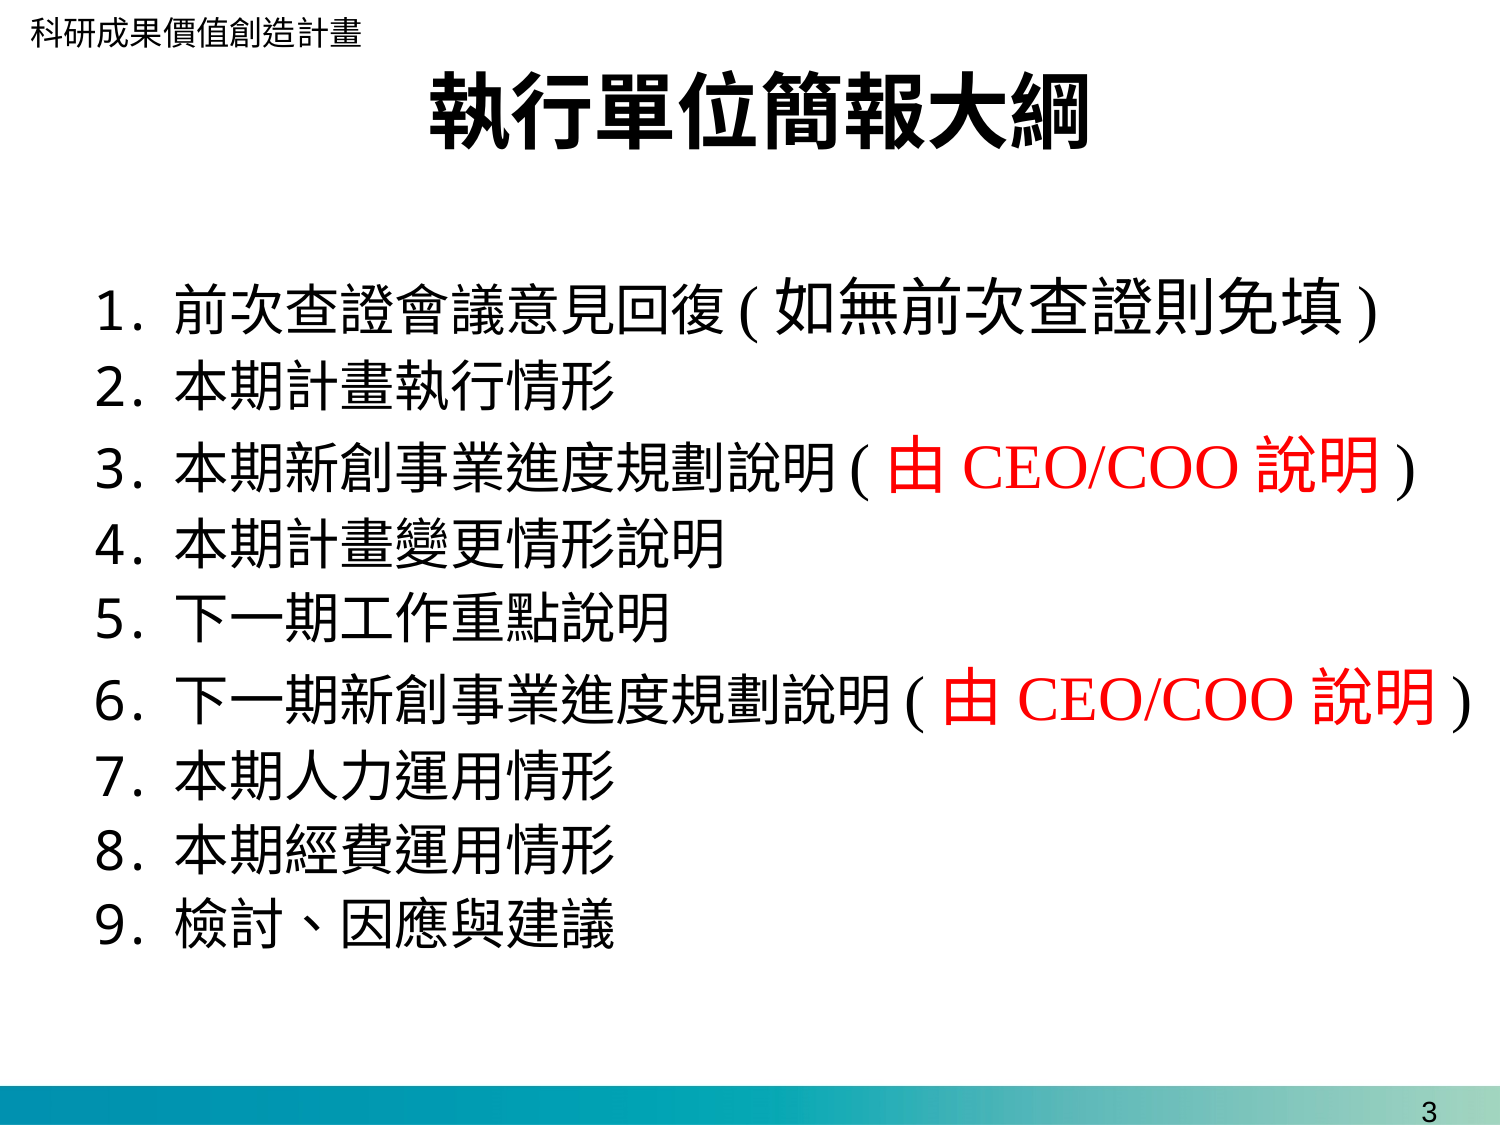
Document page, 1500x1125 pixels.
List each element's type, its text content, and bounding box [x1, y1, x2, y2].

list 前次查證會議意見回復(如無前次查證則免填) 本期計畫執行情形 本期新創事業進度規劃說明(由CEO/COO說明) 本期計畫變更情形說明 下一期工作重點說明 下一期新創事業進度規劃說明(由CEO/COO說明) 本期人力運用情形 本期經費運用情形 檢討、因應與建議 [78, 259, 1500, 1041]
title 執行單位簡報大綱 [73, 52, 1447, 198]
text_box 2 [1406, 1085, 1500, 1125]
